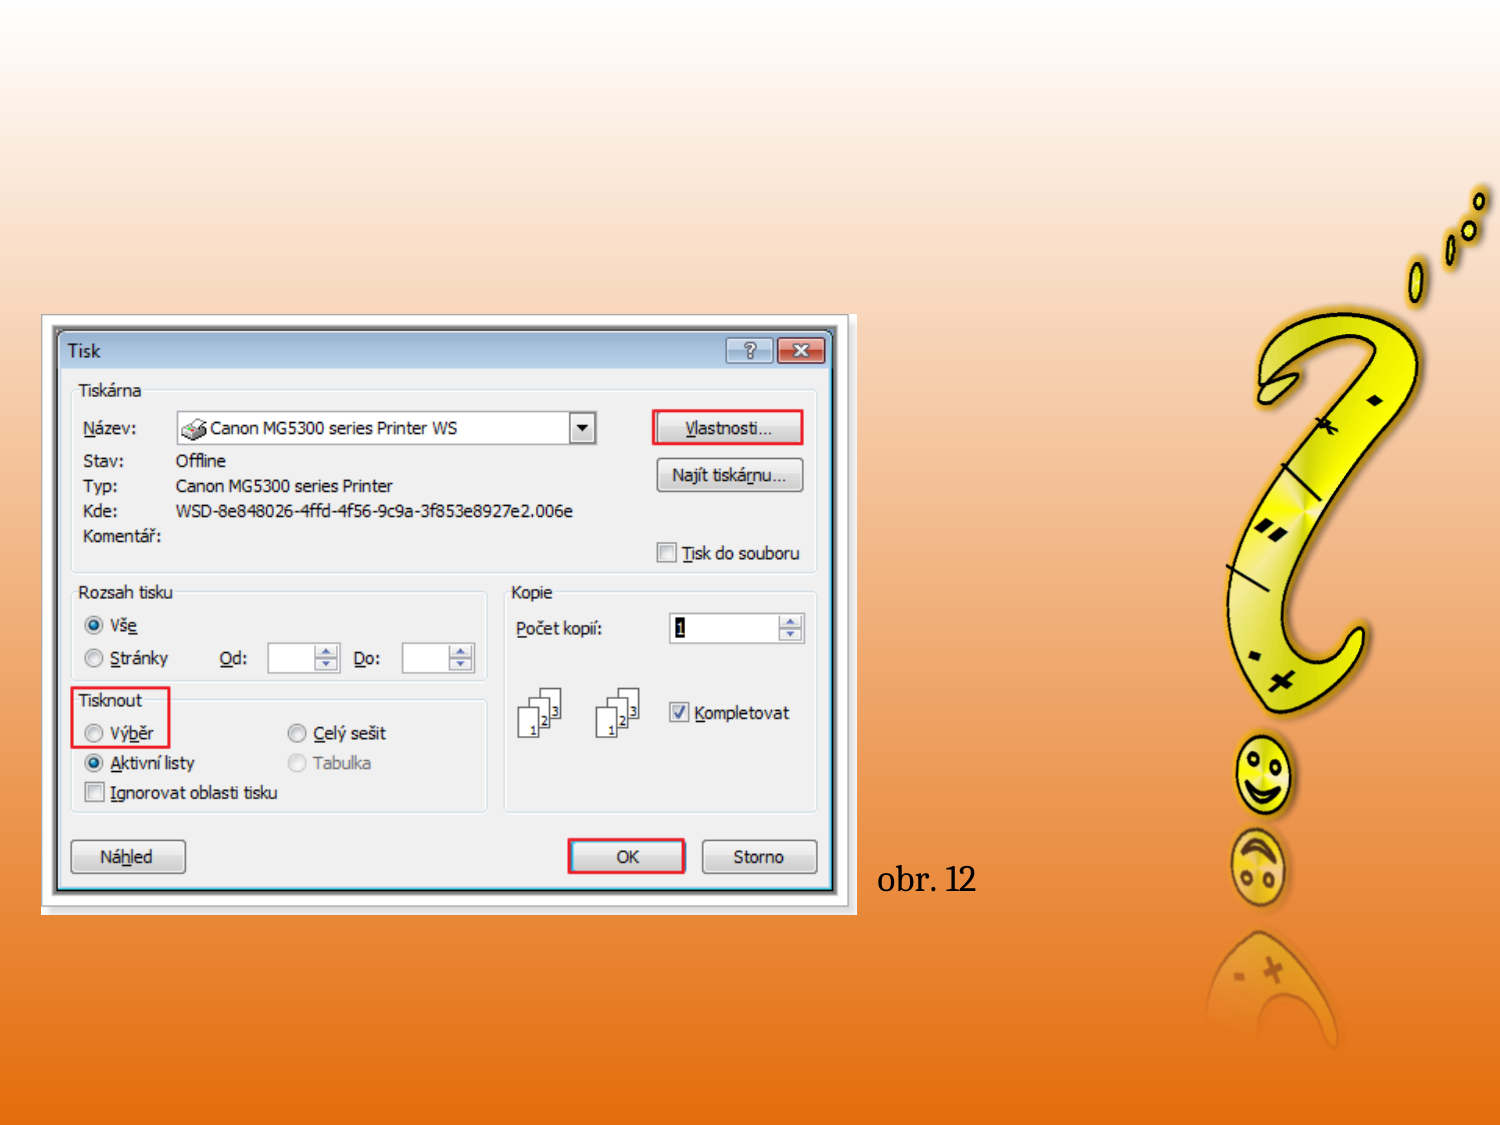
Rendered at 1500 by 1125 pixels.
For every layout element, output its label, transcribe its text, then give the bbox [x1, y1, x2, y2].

picture [41, 314, 857, 915]
picture [1171, 160, 1500, 1125]
text_box obr. 12 [862, 846, 992, 952]
